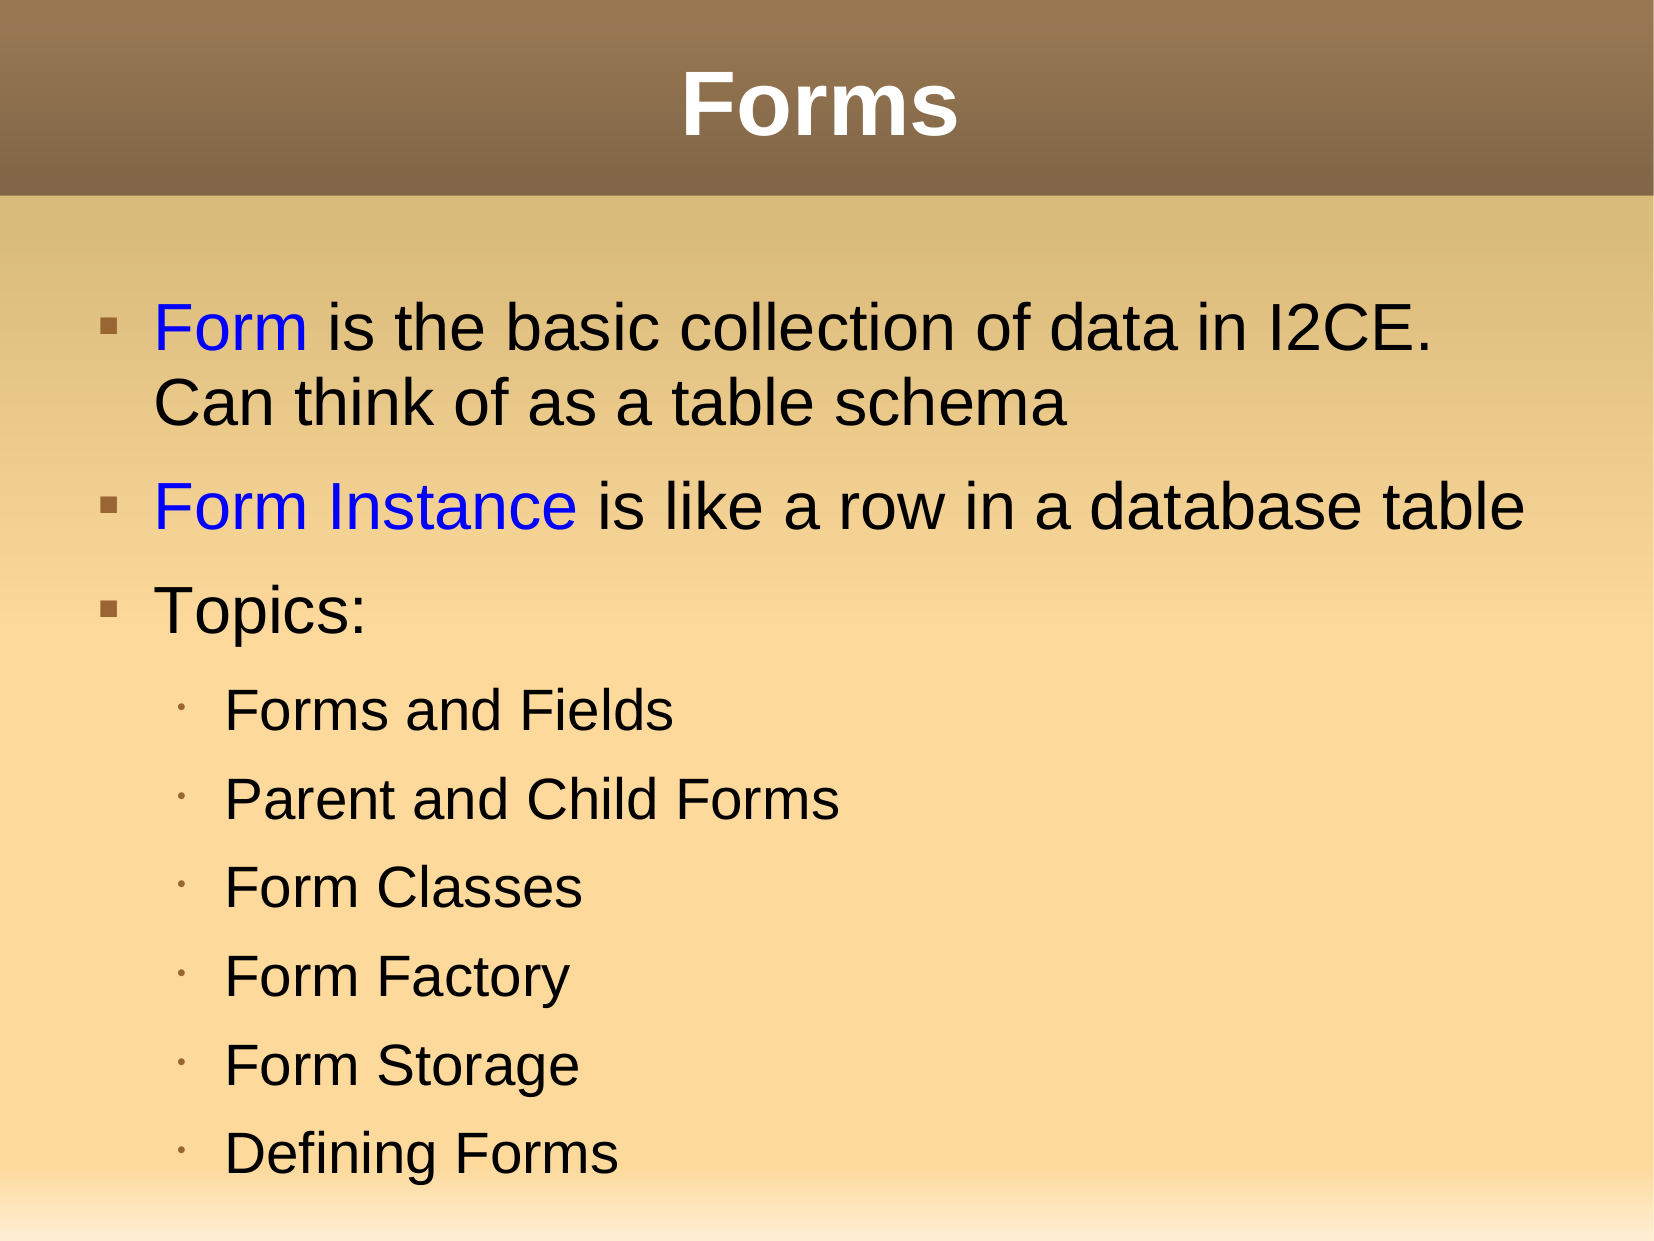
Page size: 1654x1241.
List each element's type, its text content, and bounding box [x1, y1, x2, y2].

title Forms [76, 0, 1565, 208]
picture [0, 0, 1654, 1241]
list Form is the basic collection of data in I2CE. Can think of as a table schema Form Instance is like a row in a database table Topics: Forms and Fields Parent and Child Forms Form Classes Form Factory Form Storage Defining Forms [82, 290, 1571, 1187]
